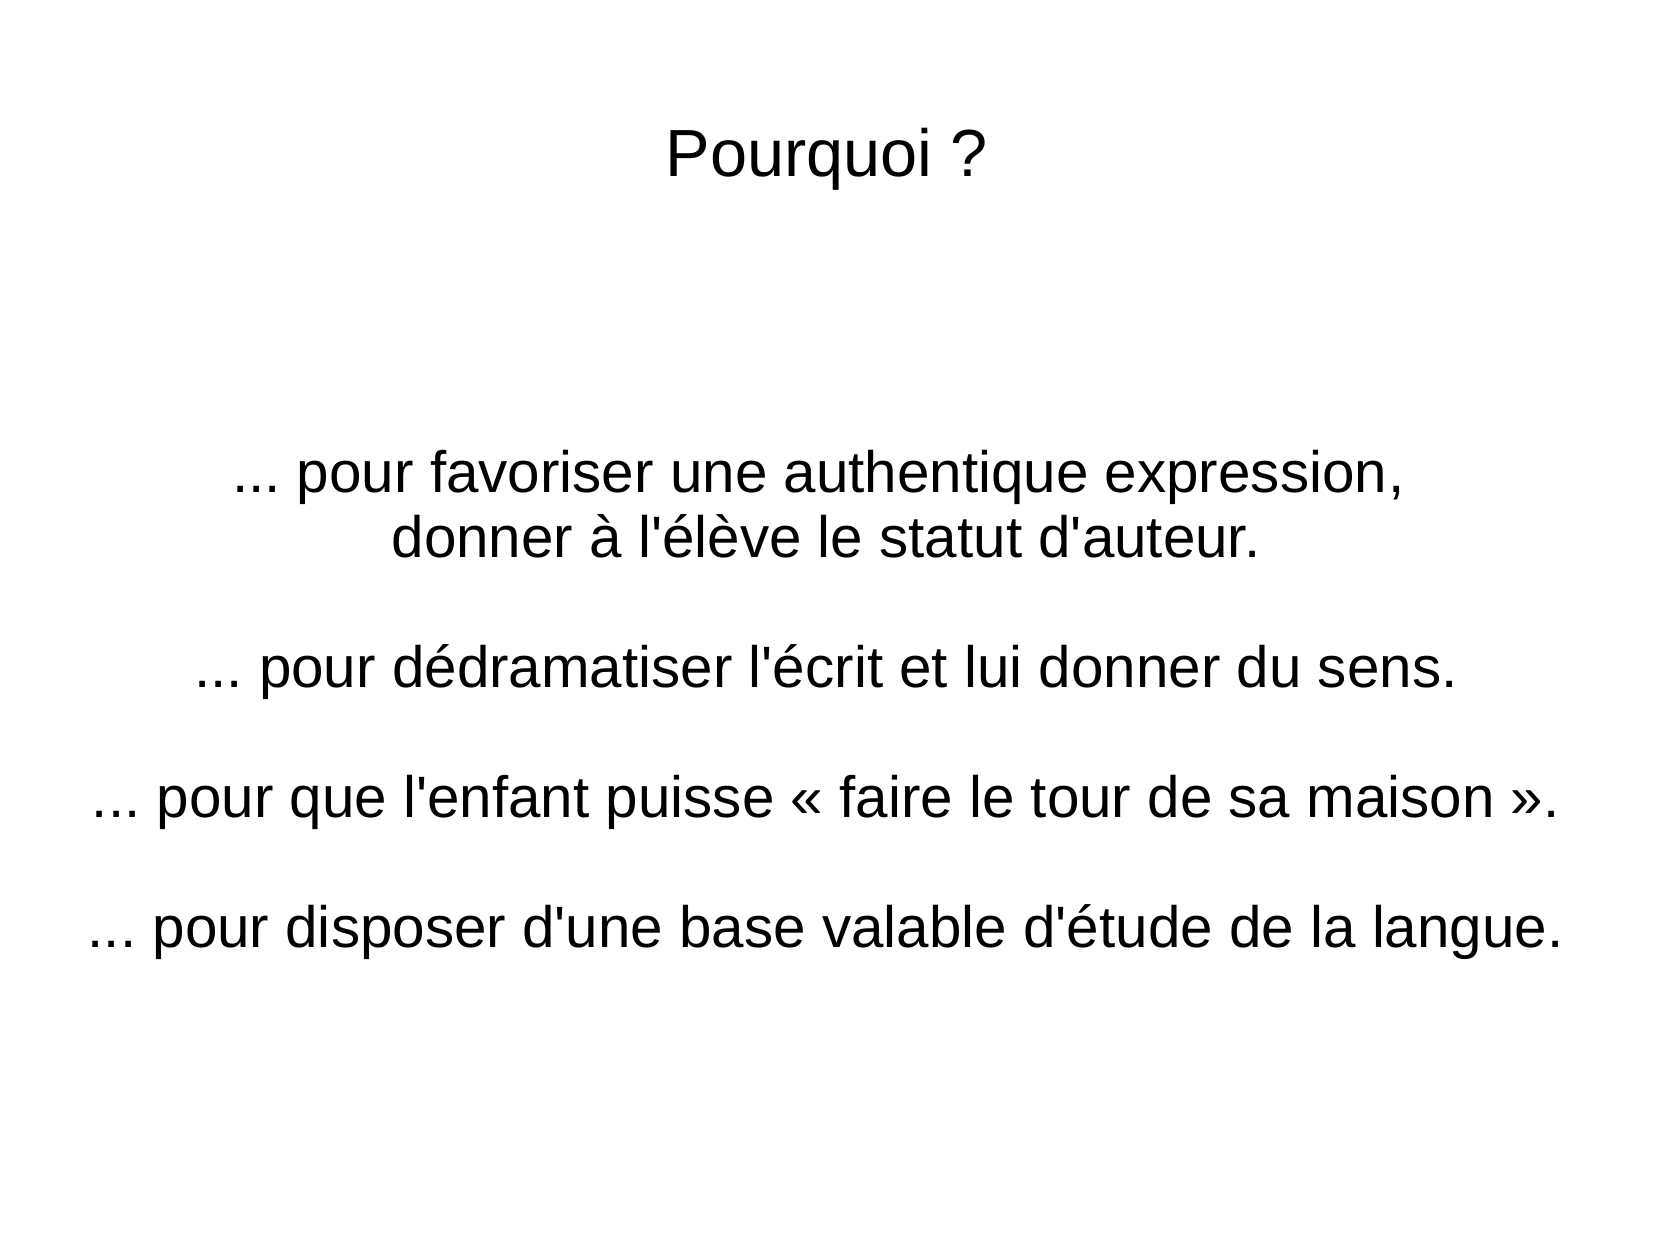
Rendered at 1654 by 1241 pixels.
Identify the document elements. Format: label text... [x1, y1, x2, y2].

title Pourquoi ? [82, 49, 1571, 257]
subtitle ... pour favoriser une authentique expression, donner à l'élève le statut d'auteur. ... pour dédramatiser l'écrit et lui donner du sens. ... pour que l'enfant puisse « faire le tour de sa maison ». ... pour disposer d'une base valable d'étude de la langue. [82, 290, 1571, 1109]
